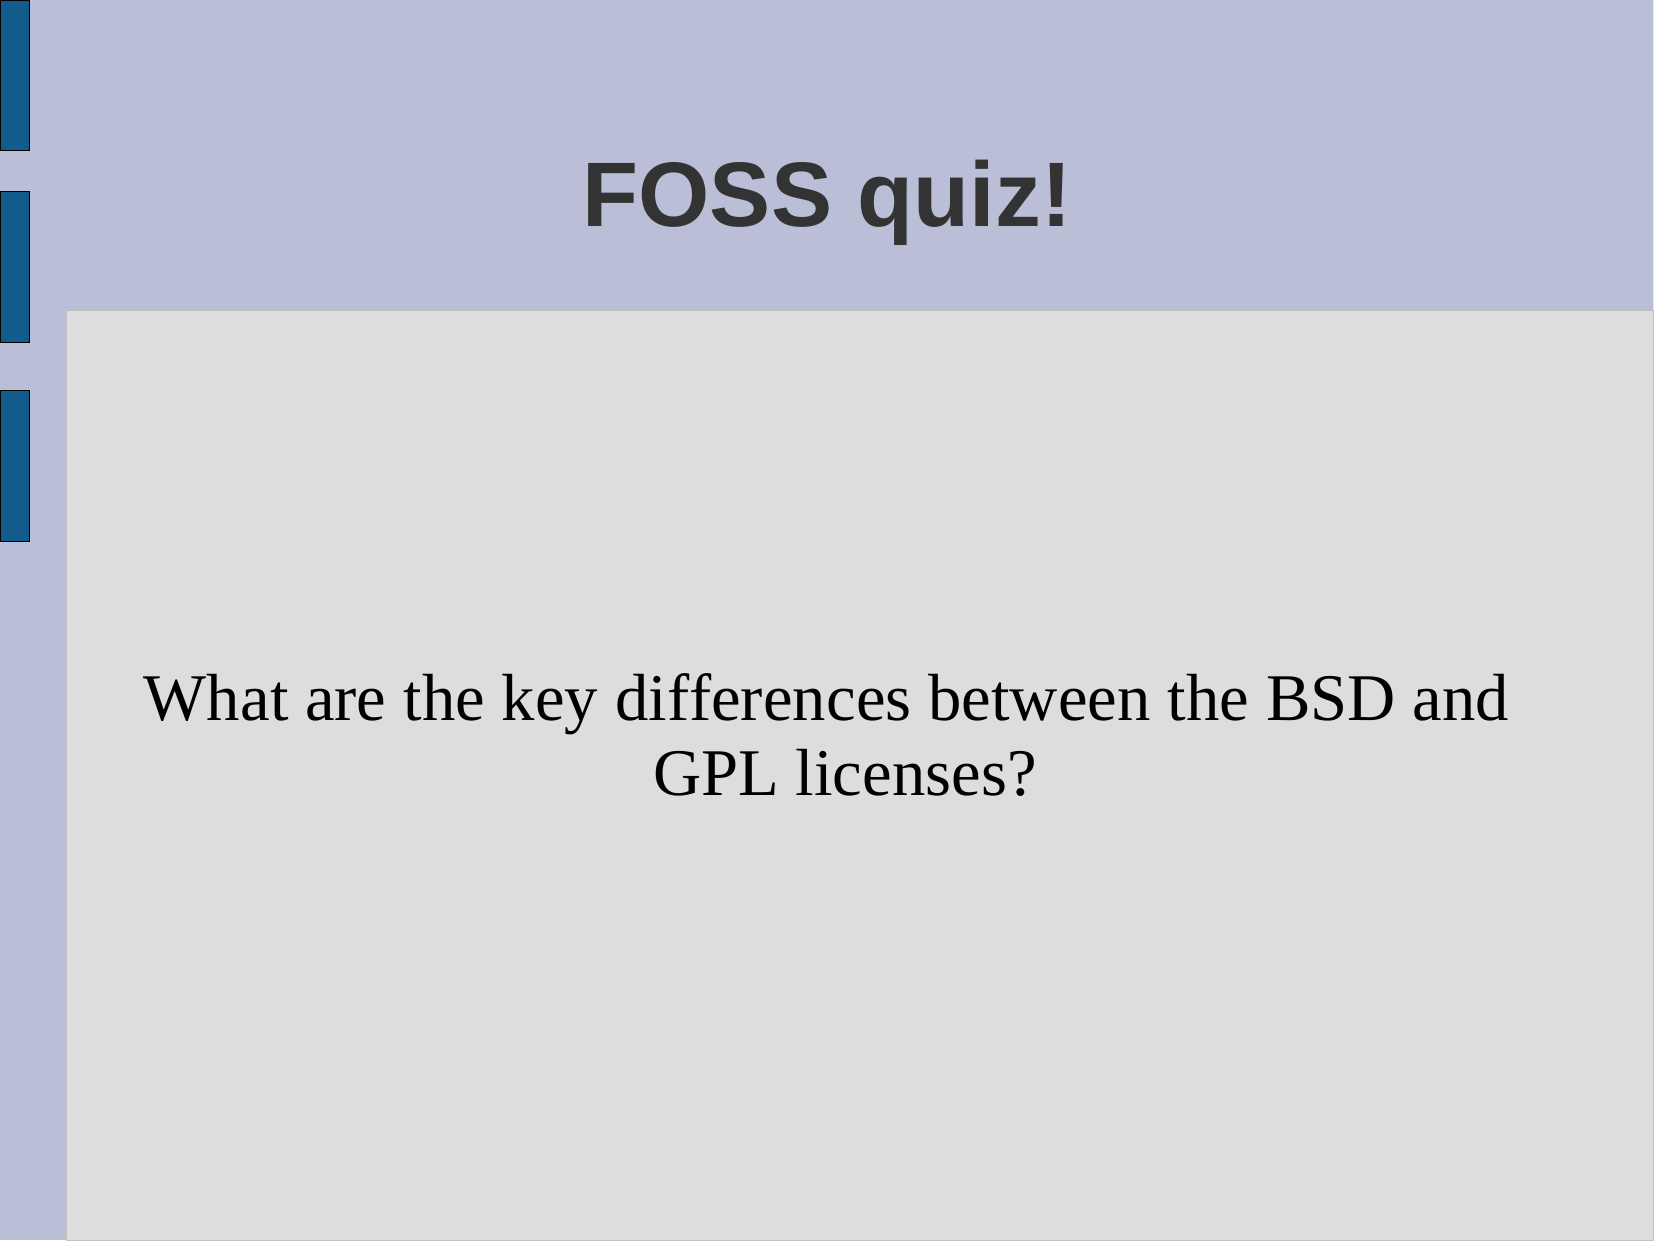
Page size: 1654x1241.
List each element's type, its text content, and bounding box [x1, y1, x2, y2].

title FOSS quiz! [121, 91, 1534, 299]
subtitle What are the key differences between the BSD and GPL licenses? [121, 352, 1534, 1119]
